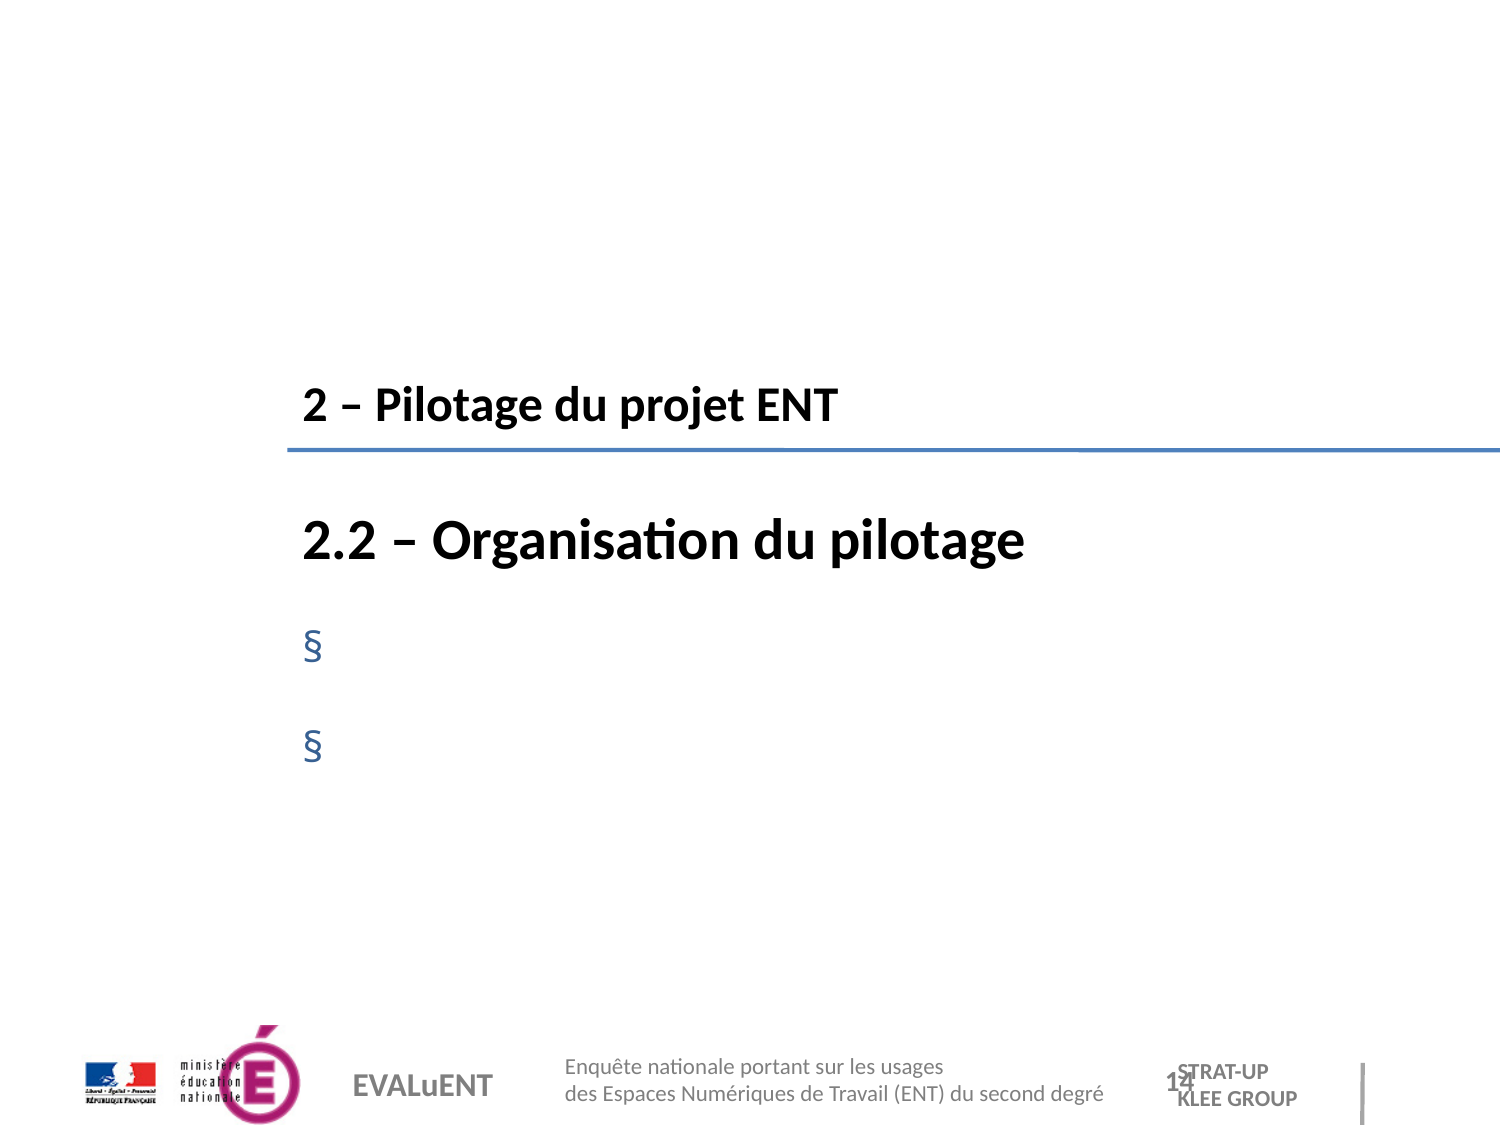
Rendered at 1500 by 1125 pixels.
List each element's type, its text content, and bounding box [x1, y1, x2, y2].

text_box 2 – Pilotage du projet ENT 2.2 – Organisation du pilotage [287, 303, 1438, 775]
text_box [1074, 1050, 1426, 1110]
